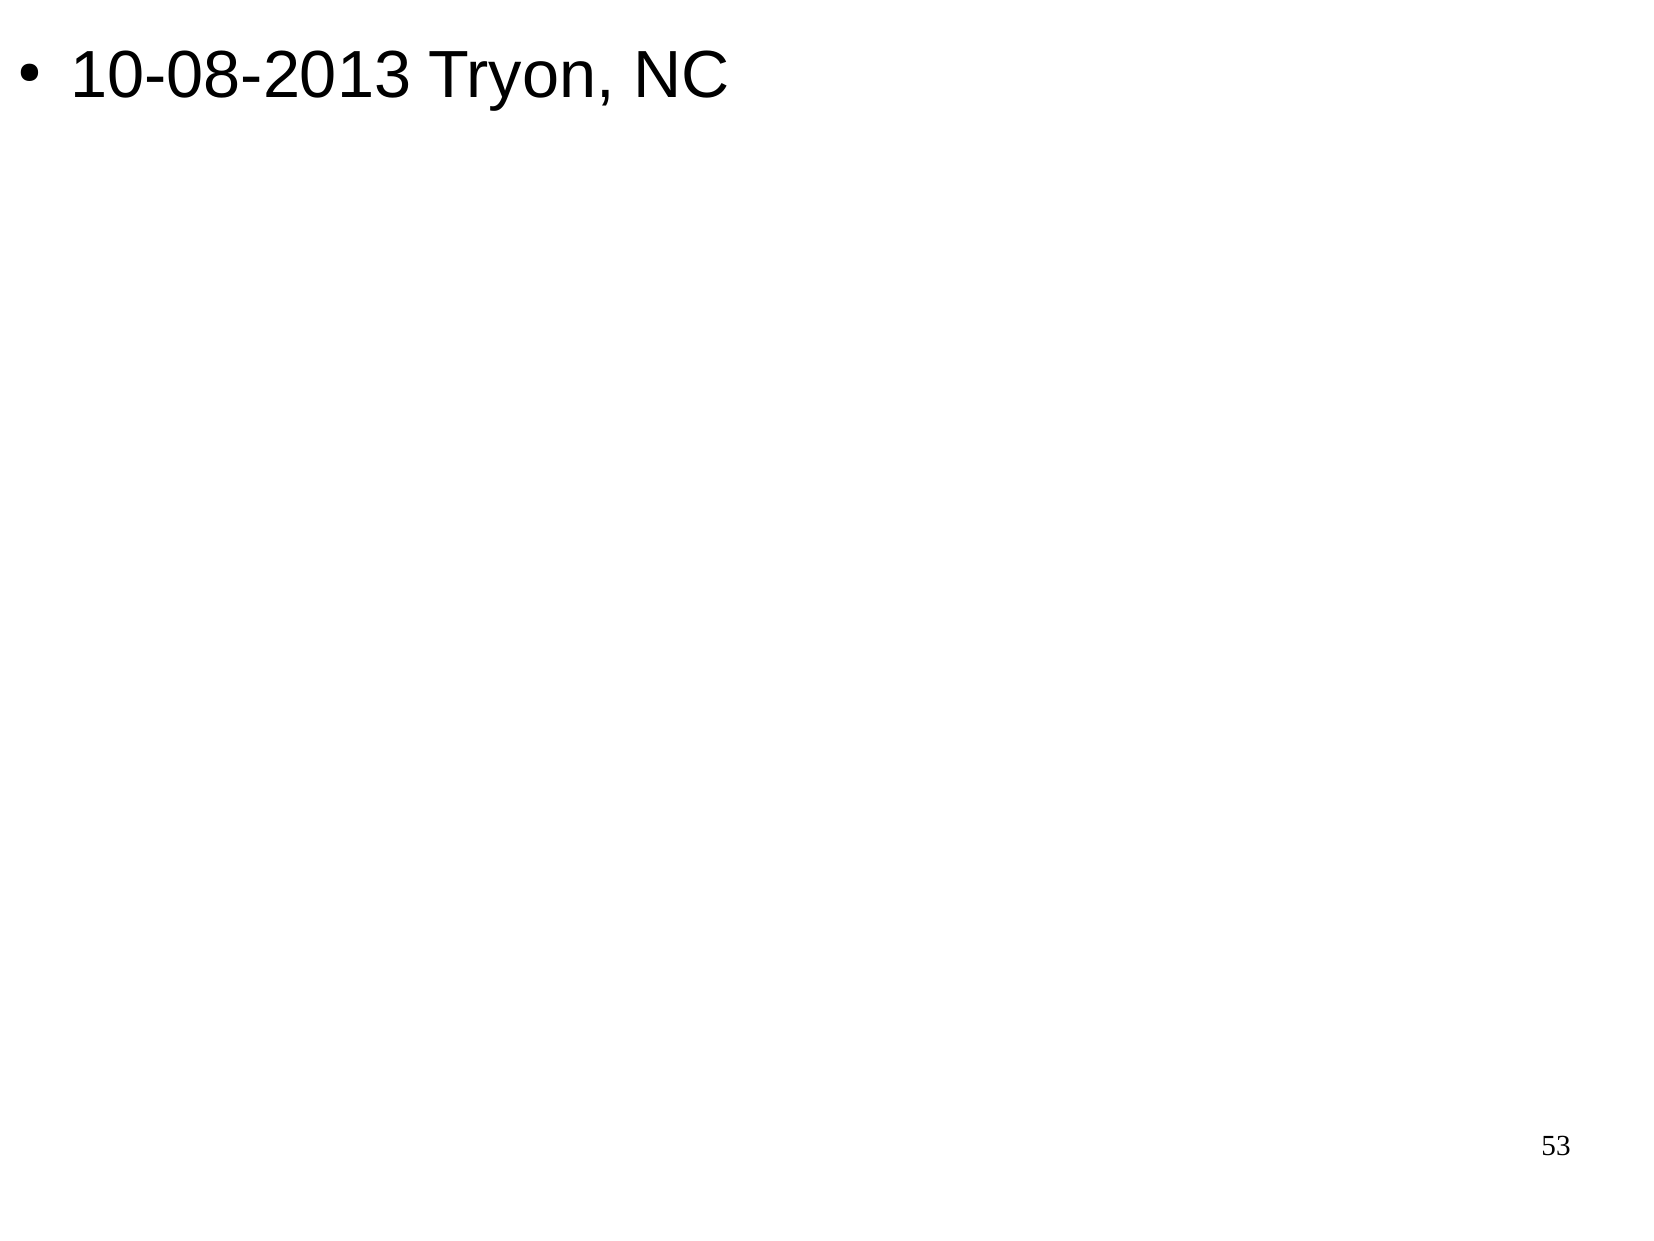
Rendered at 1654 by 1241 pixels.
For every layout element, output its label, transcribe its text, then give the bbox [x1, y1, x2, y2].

list 10-08-2013 Tryon, NC [0, 37, 1613, 1201]
